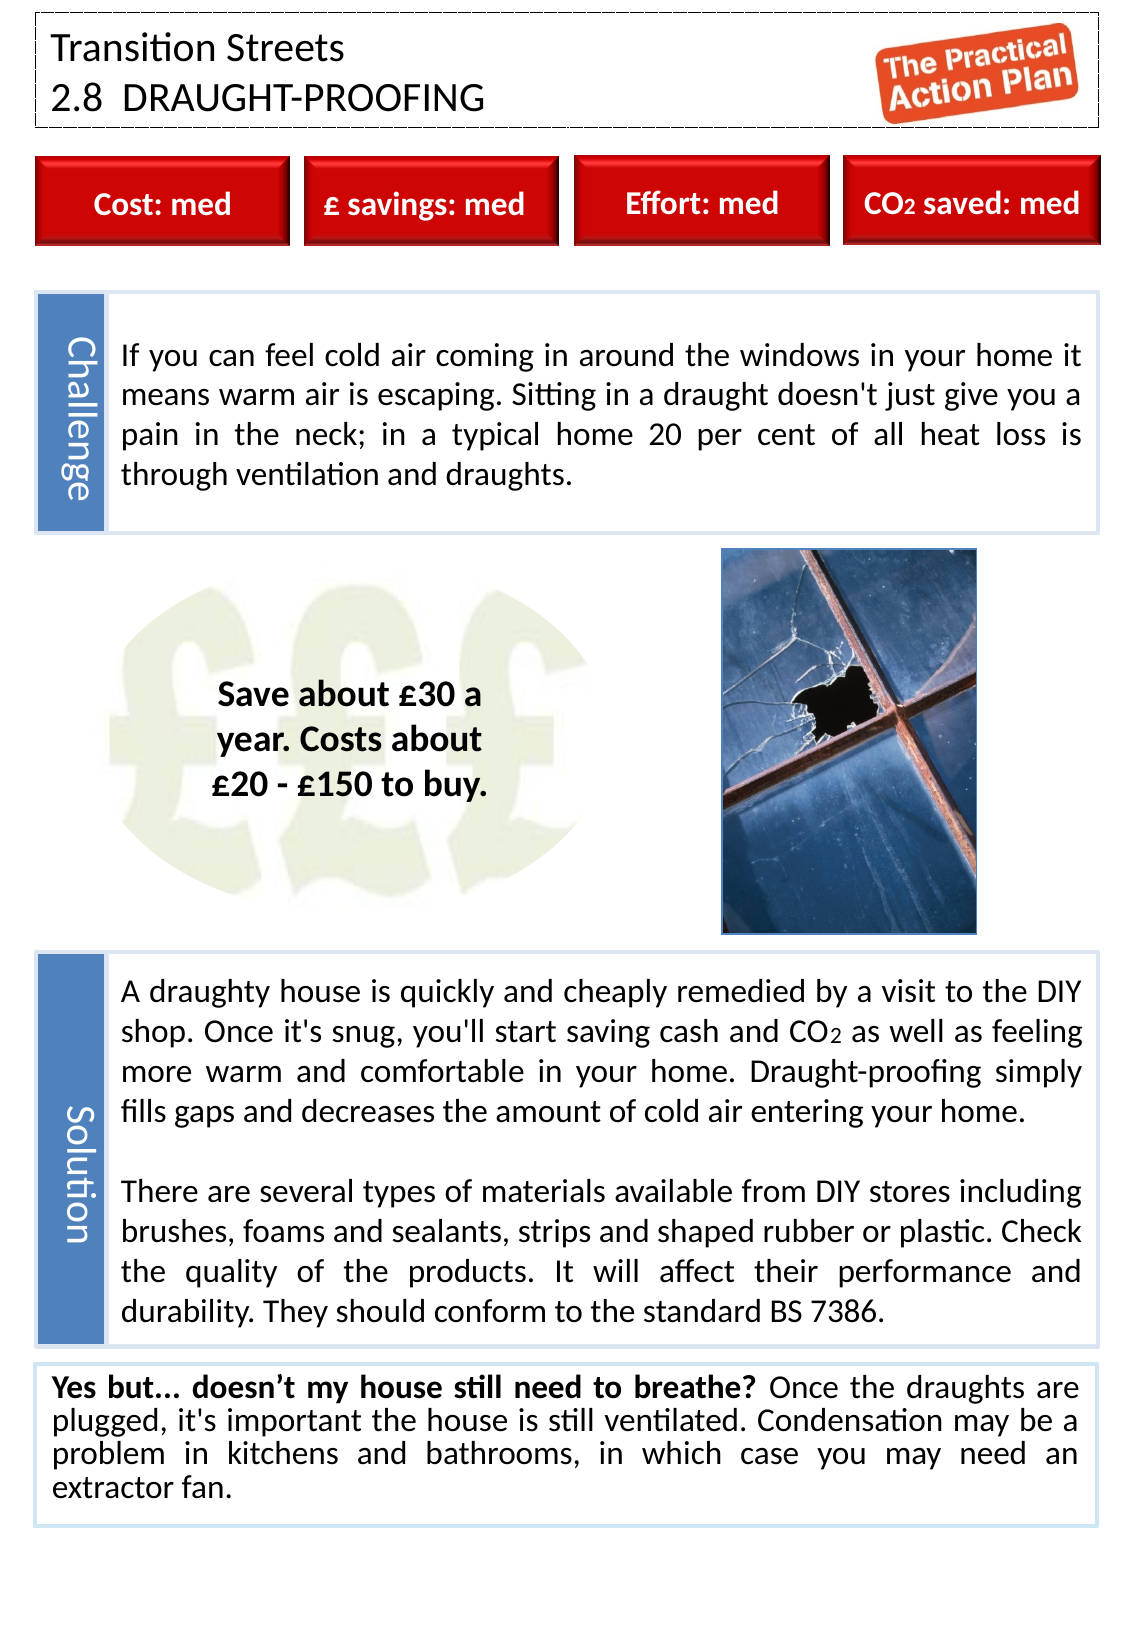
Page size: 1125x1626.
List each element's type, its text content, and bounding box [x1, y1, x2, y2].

text_box Cost: med [35, 157, 291, 247]
text_box CO2 saved: med [845, 156, 1100, 246]
text_box Save about £30 a year. Costs about £20 - £150 to buy. [90, 558, 610, 915]
text_box Yes but... doesn’t my house still need to breathe? Once the draughts are plugged, it's important the house is still ventilated. Condensation may be a problem in kitchens and bathrooms, in which case you may need an extractor fan. [34, 1363, 1097, 1527]
text_box Transition Streets 2.8 DRAUGHT-PROOFING [35, 12, 1099, 128]
picture [572, 153, 832, 248]
picture [302, 154, 561, 248]
picture [722, 549, 976, 934]
text_box If you can feel cold air coming in around the windows in your home it means warm air is escaping. Sitting in a draught doesn't just give you a pain in the neck; in a typical home 20 per cent of all heat loss is through ventilation and draughts. [107, 291, 1099, 533]
text_box [35, 1264, 107, 1347]
picture [33, 154, 292, 248]
text_box £ savings: med [304, 157, 560, 247]
text_box Solution [34, 1086, 107, 1264]
text_box [35, 952, 107, 1086]
text_box [35, 291, 107, 318]
text_box [35, 520, 107, 533]
text_box A draughty house is quickly and cheaply remedied by a visit to the DIY shop. Once it's snug, you'll start saving cash and CO2 as well as feeling more warm and comfortable in your home. Draught-proofing simply fills gaps and decreases the amount of cold air entering your home. There are several types of materials available from DIY stores including brushes, foams and sealants, strips and shaped rubber or plastic. Check the quality of the products. It will affect their performance and durability. They should conform to the standard BS 7386. [107, 952, 1099, 1347]
text_box Challenge [35, 318, 108, 520]
picture [841, 153, 1103, 247]
text_box Effort: med [575, 156, 830, 246]
